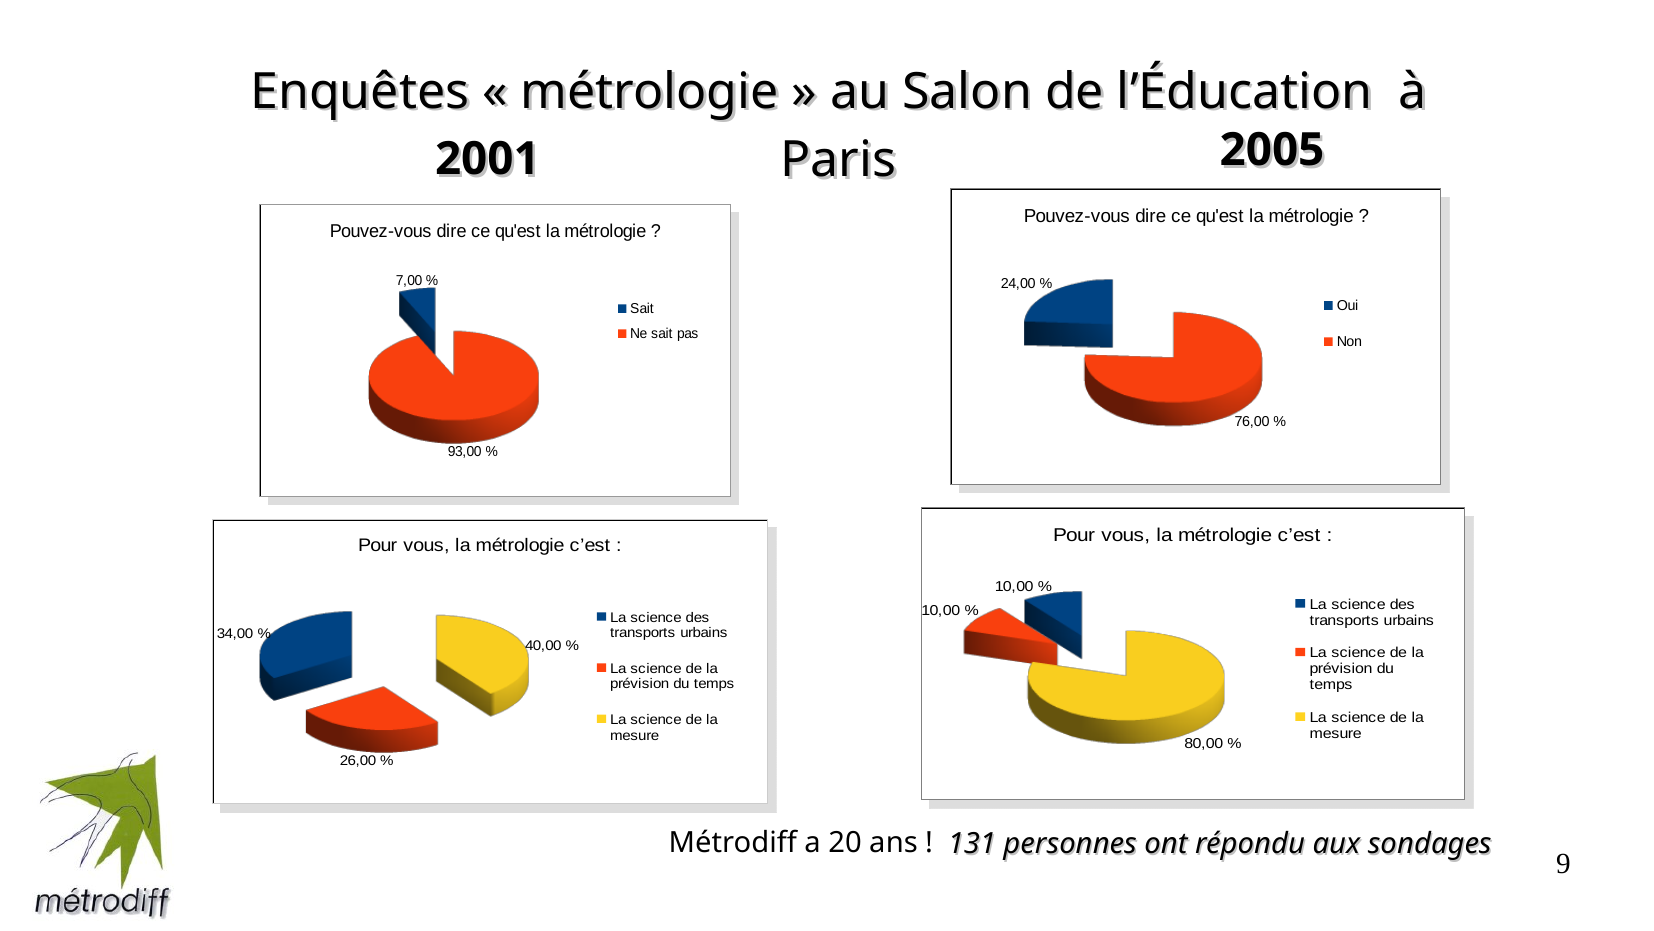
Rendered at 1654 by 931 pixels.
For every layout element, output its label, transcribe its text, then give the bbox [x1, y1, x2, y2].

text_box 2001 [420, 118, 567, 204]
picture [259, 204, 731, 497]
picture [212, 519, 768, 804]
picture [921, 507, 1465, 800]
text_box 131 personnes ont répondu aux sondages [933, 814, 1560, 879]
text_box Enquêtes « métrologie » au Salon de l’Éducation à Paris [188, 47, 1489, 130]
picture [950, 188, 1441, 485]
text_box 2005 [1204, 109, 1359, 201]
picture [17, 749, 201, 931]
